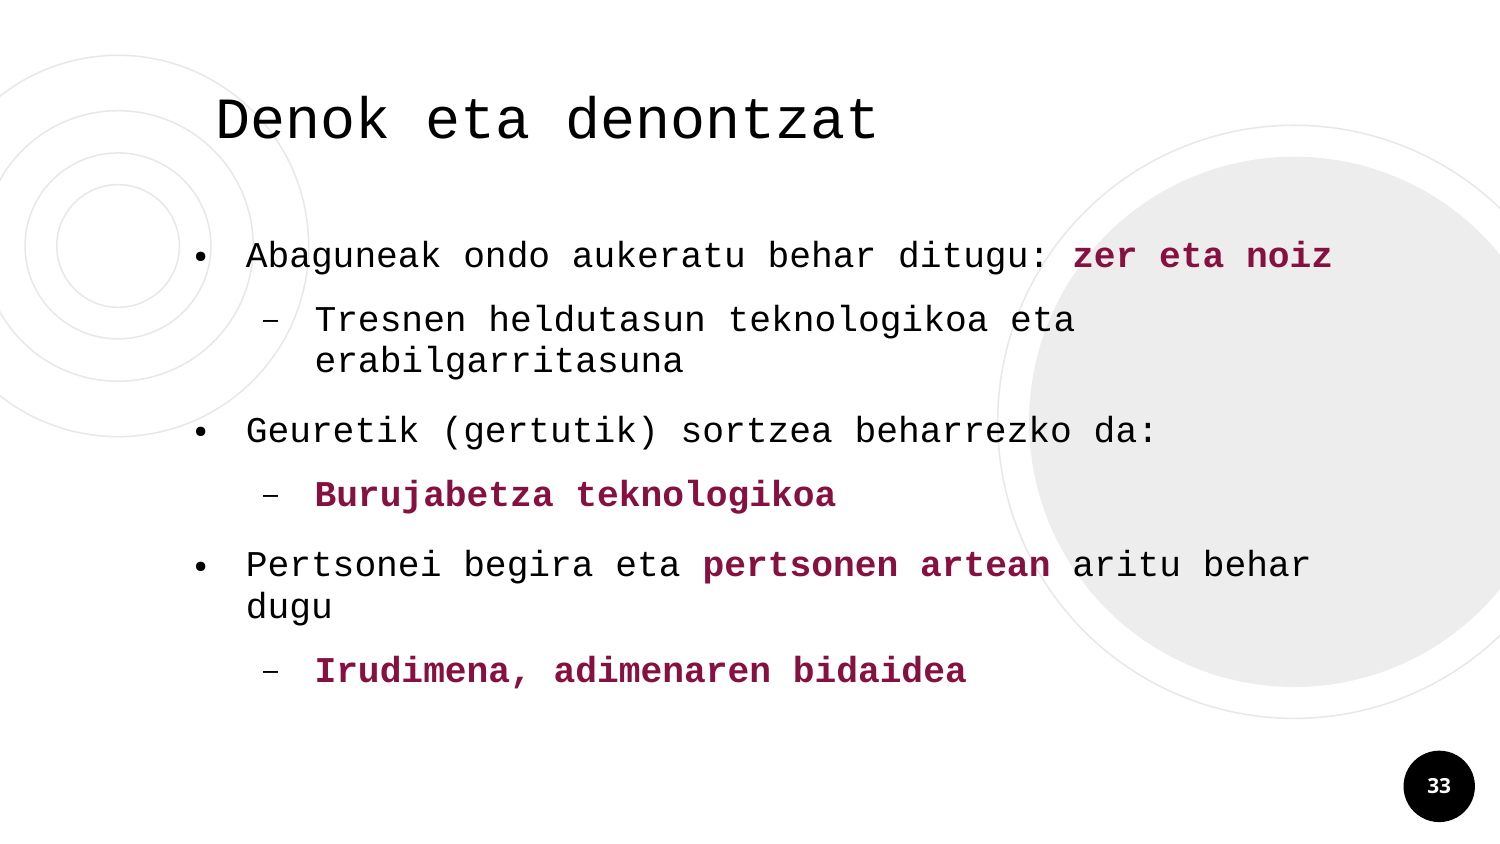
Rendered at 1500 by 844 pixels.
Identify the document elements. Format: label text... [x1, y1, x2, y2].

list Abaguneak ondo aukeratu behar ditugu: zer eta noiz Tresnen heldutasun teknologikoa eta erabilgarritasuna Geuretik (gertutik) sortzea beharrezko da: Burujabetza teknologikoa Pertsonei begira eta pertsonen artean aritu behar dugu Irudimena, adimenaren bidaidea [177, 237, 1359, 703]
text_box <zenbakia> [1403, 750, 1475, 823]
text_box Denok eta denontzat [200, 82, 1335, 230]
